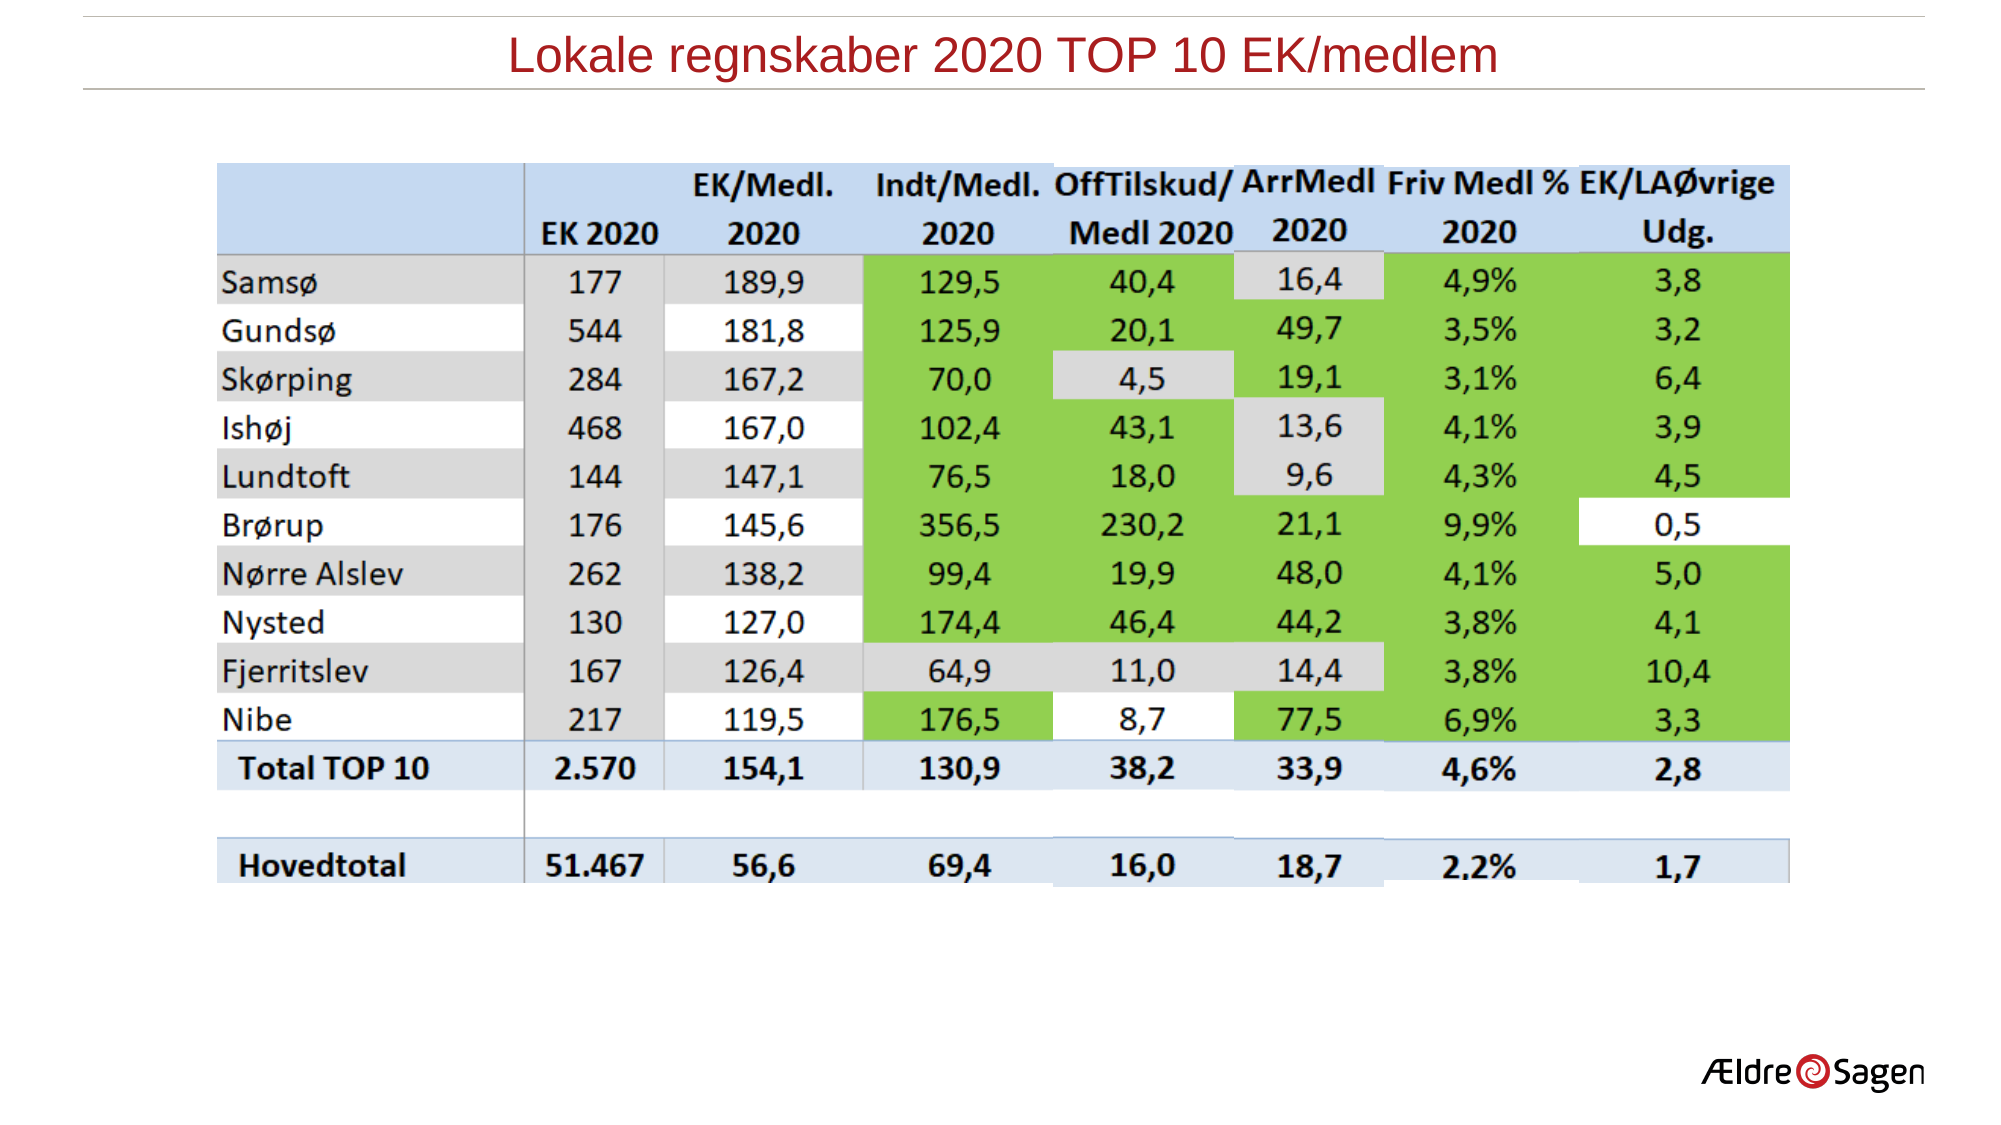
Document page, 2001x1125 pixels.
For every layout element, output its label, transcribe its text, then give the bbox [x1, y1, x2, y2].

picture [217, 163, 1790, 887]
text_box Lokale regnskaber 2020 TOP 10 EK/medlem [82, 14, 1925, 92]
